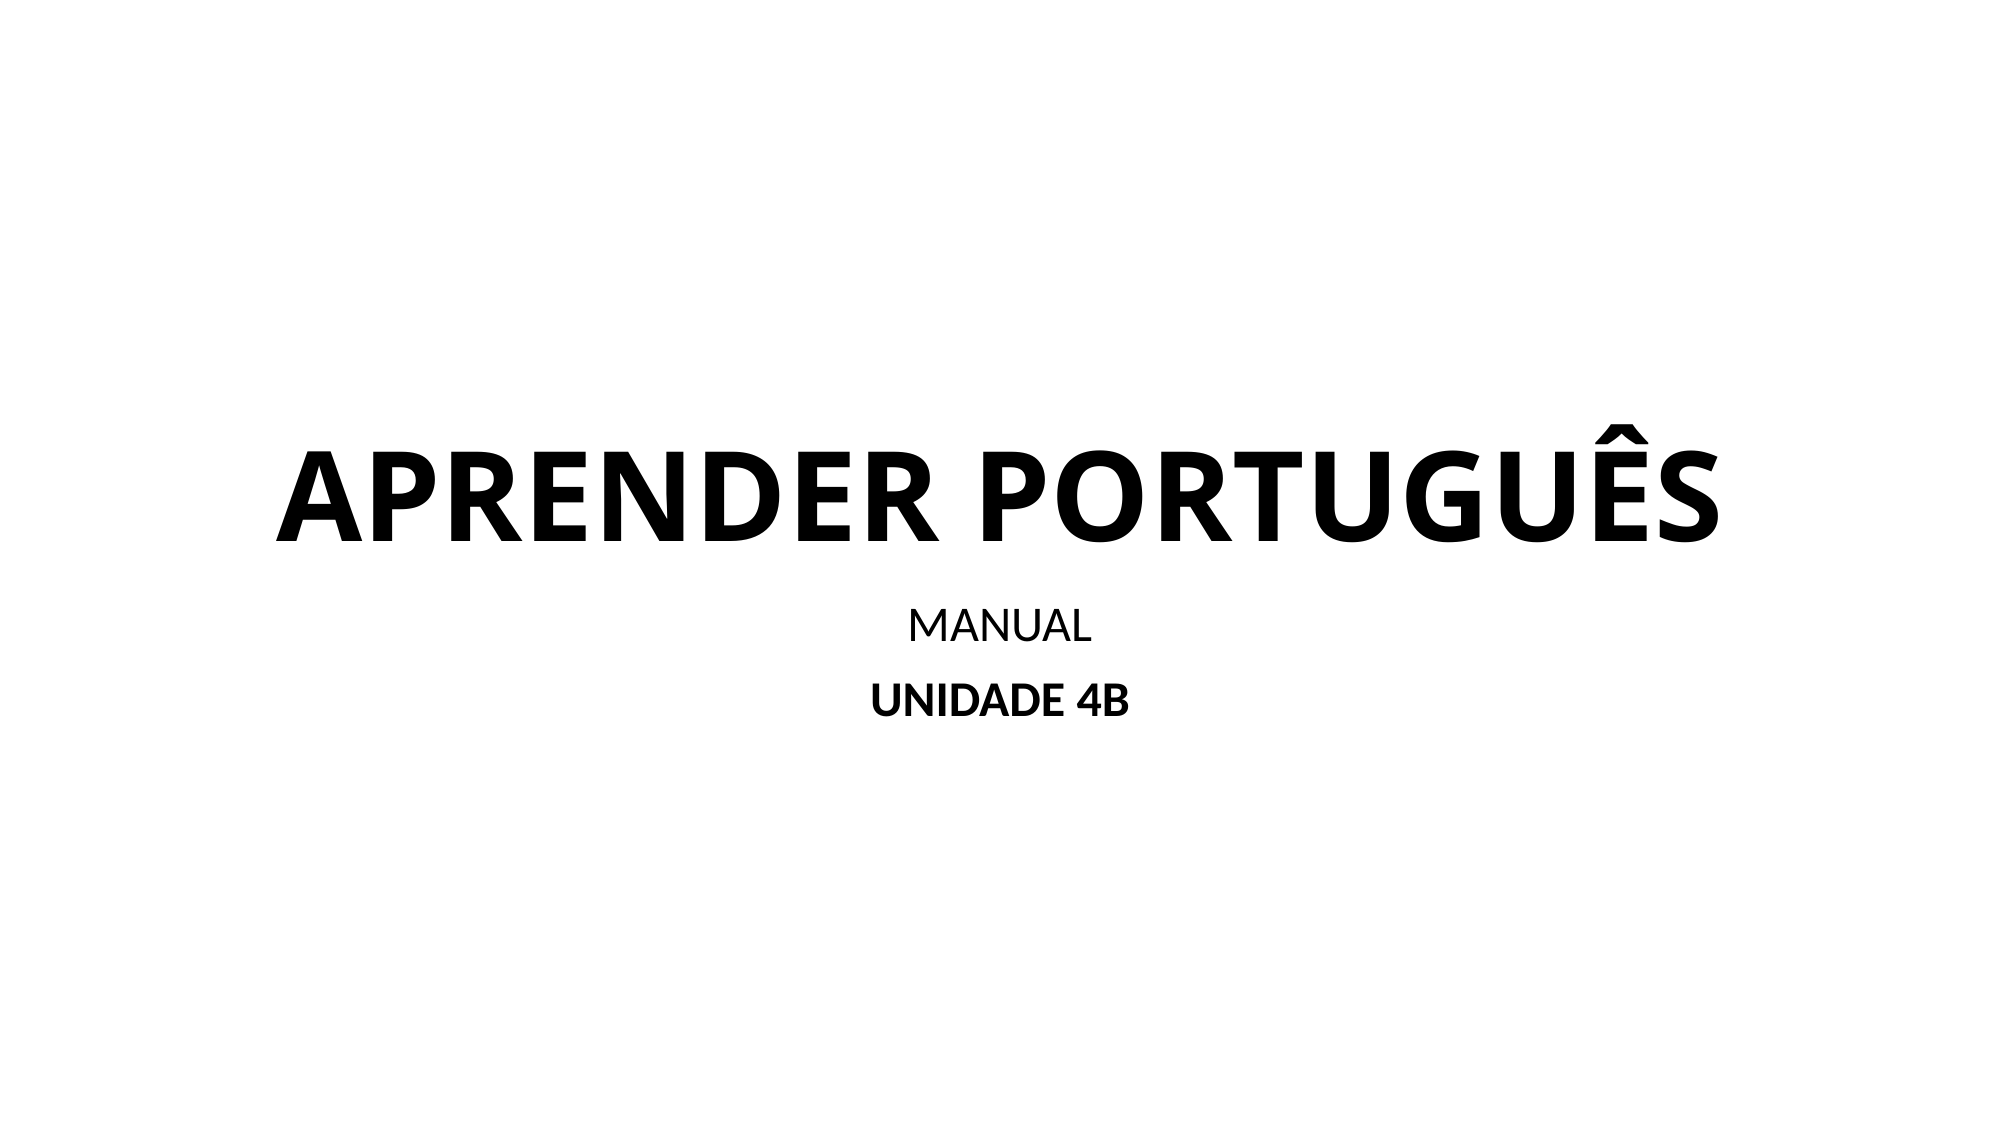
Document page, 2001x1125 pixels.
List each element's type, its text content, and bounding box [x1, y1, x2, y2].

title APRENDER PORTUGUÊS [249, 184, 1750, 576]
subtitle MANUAL UNIDADE 4B [249, 590, 1750, 863]
